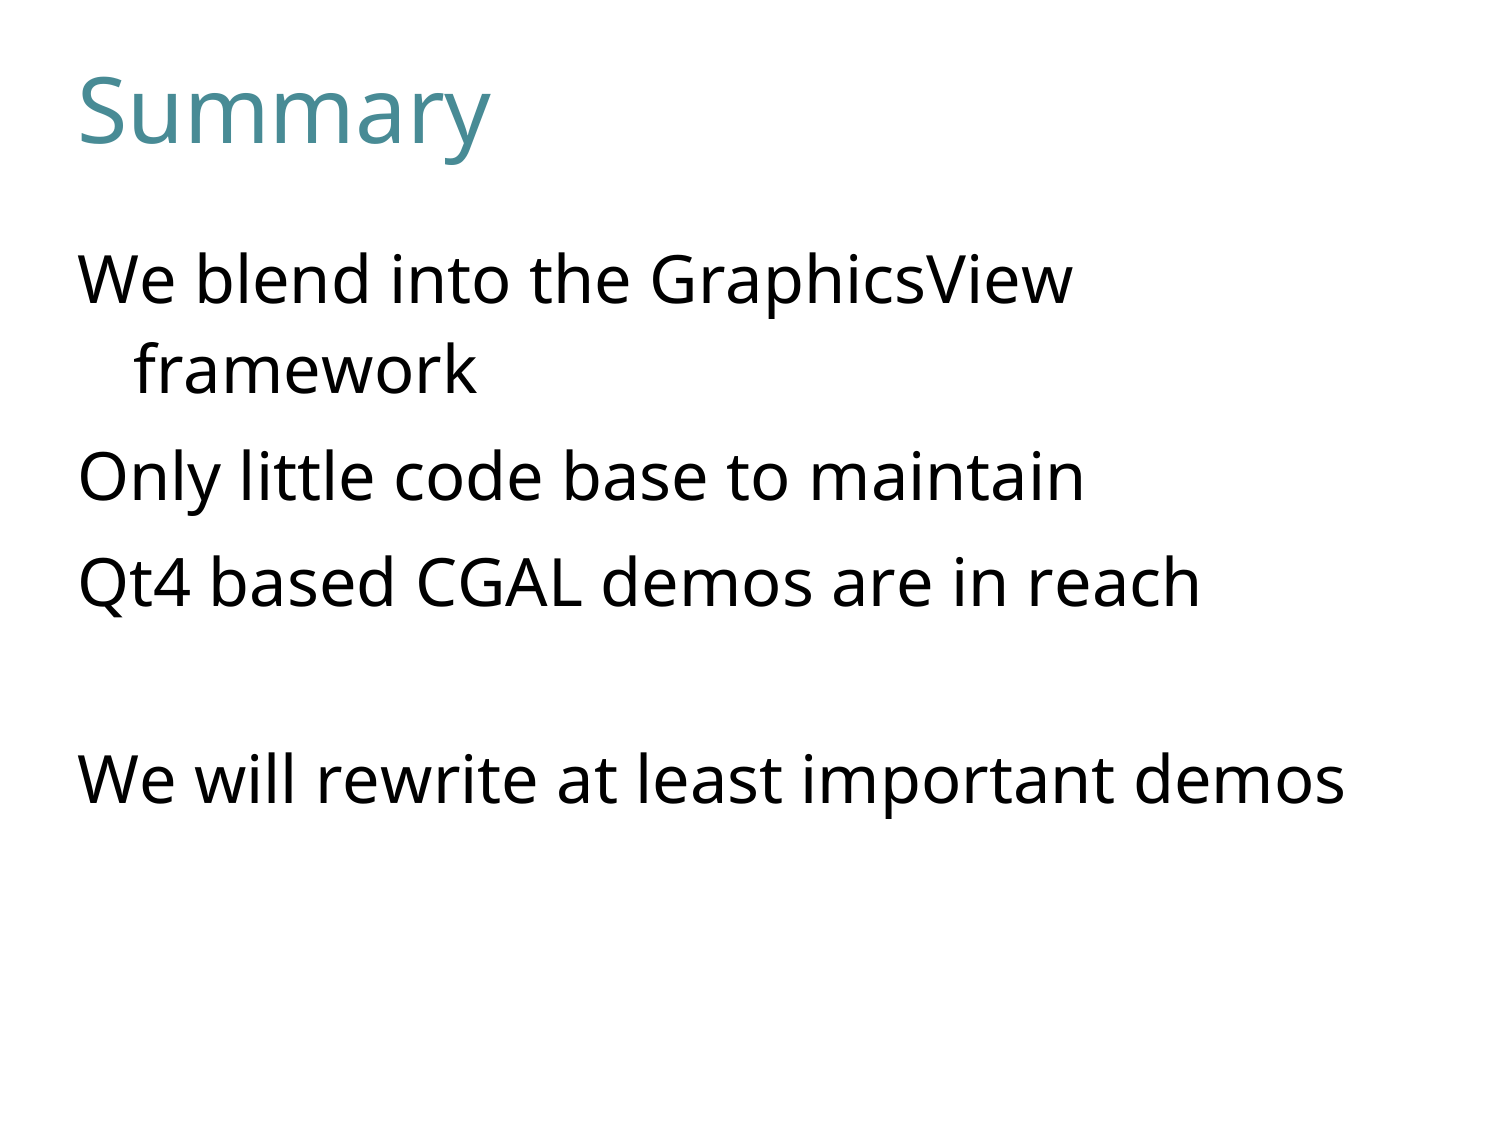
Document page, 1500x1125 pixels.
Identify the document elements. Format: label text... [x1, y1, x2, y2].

title Summary [62, 37, 1484, 225]
list We blend into the GraphicsView framework Only little code base to maintain Qt4 based CGAL demos are in reach We will rewrite at least important demos [62, 224, 1451, 1000]
